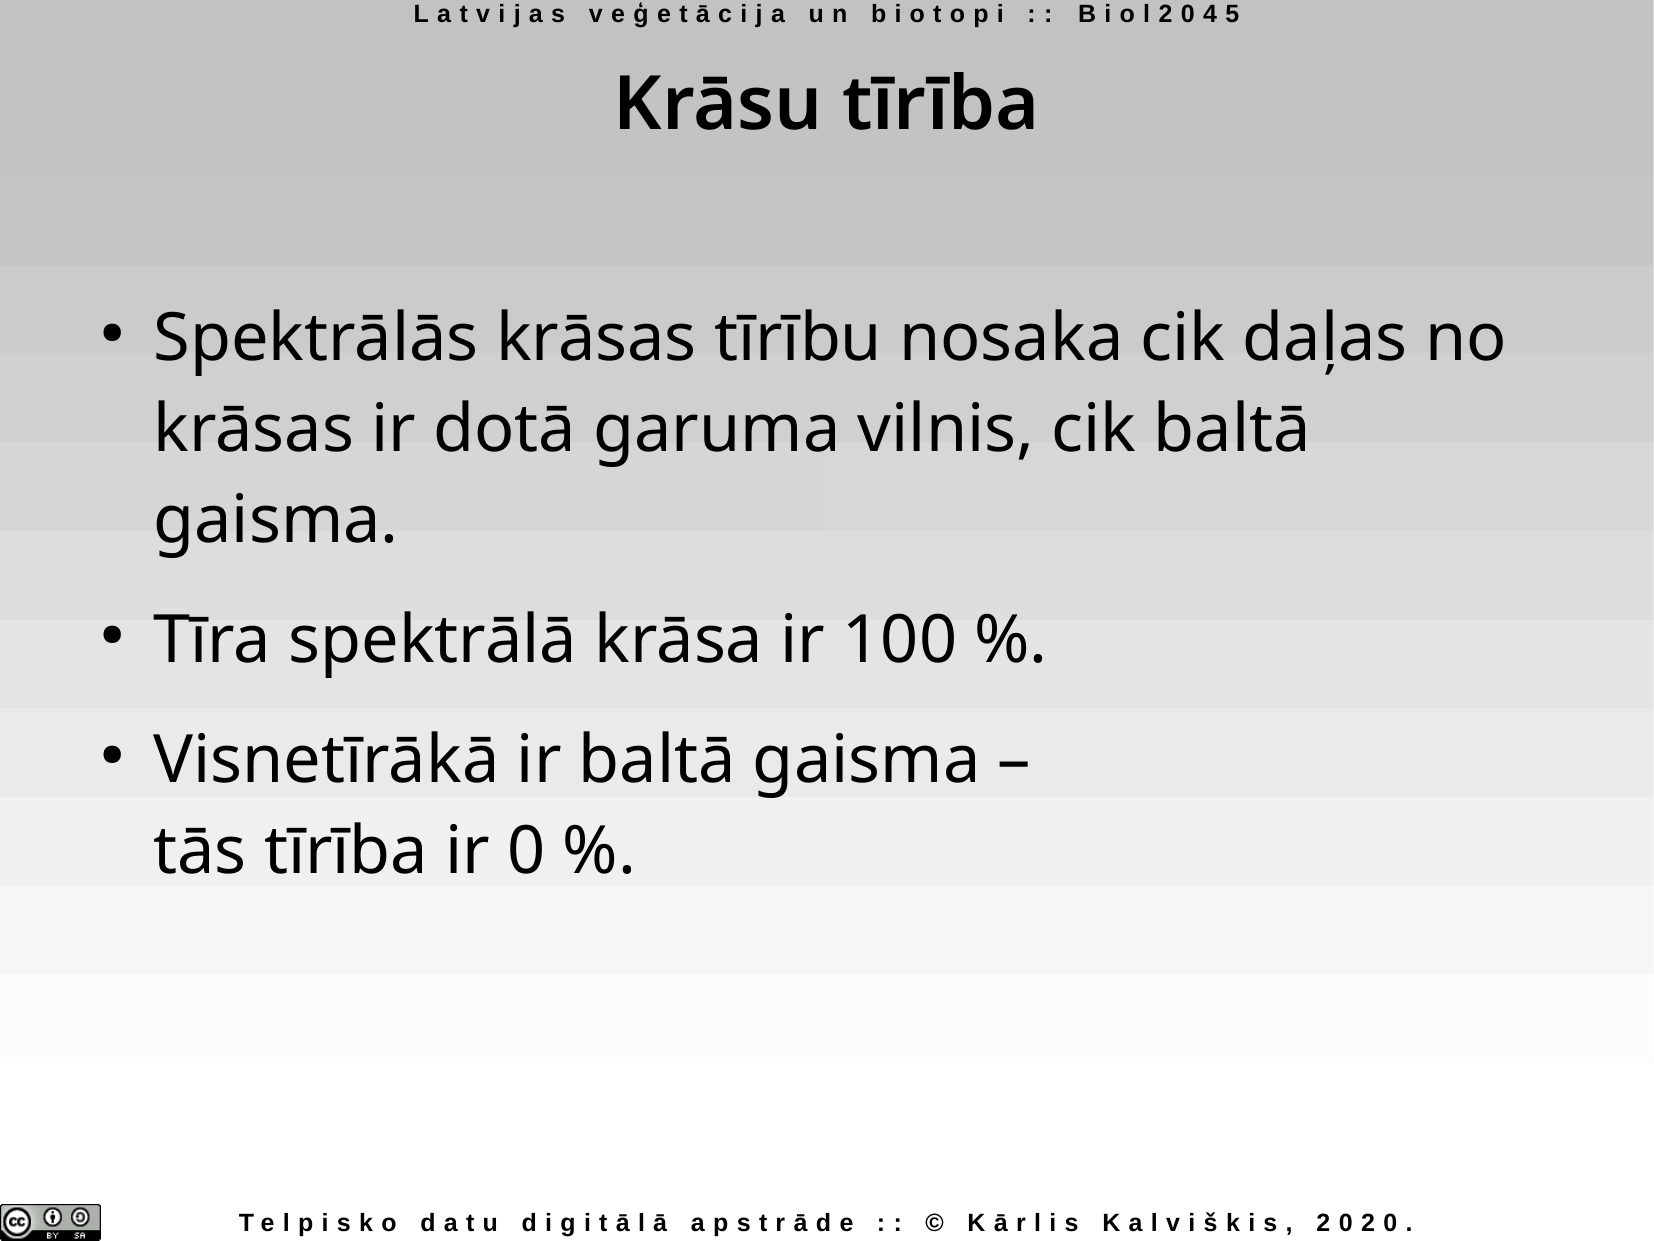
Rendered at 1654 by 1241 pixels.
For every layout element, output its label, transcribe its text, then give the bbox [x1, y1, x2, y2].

list Spektrālās krāsas tīrību nosaka cik daļas no krāsas ir dotā garuma vilnis, cik baltā gaisma. Tīra spektrālā krāsa ir 100 %. Visnetīrākā ir baltā gaisma – tās tīrība ir 0 %. [82, 289, 1571, 1113]
title Krāsu tīrība [29, 49, 1625, 258]
picture [0, 0, 1654, 1241]
